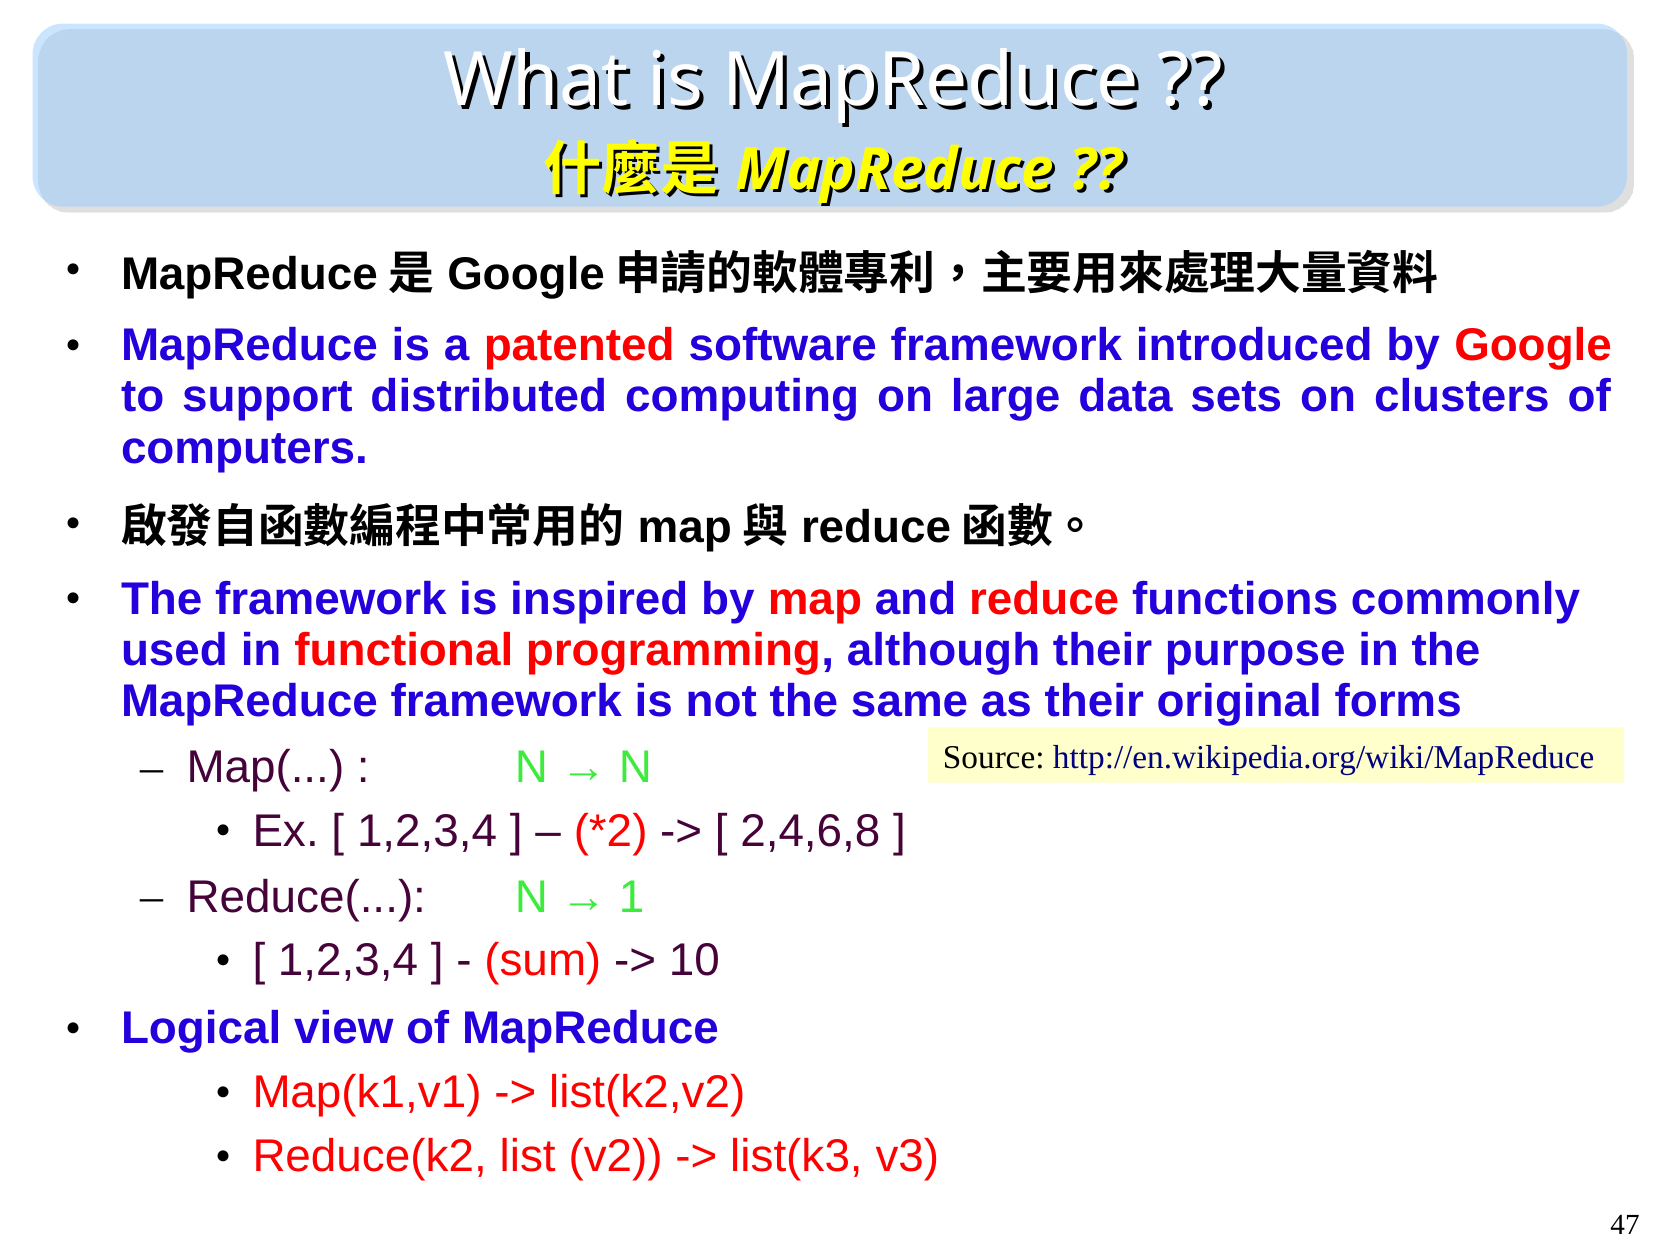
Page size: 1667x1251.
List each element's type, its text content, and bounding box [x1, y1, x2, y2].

text_box [1542, 23, 1628, 207]
text_box [32, 23, 124, 207]
title What is MapReduce ?? 什麼是MapReduce ?? [124, 20, 1542, 213]
list MapReduce是Google申請的軟體專利，主要用來處理大量資料 MapReduce is a patented software framework introduced by Google to support distributed computing on large data sets on clusters of computers. 啟發自函數編程中常用的map與reduce函數。 The framework is inspired by map and reduce functions commonly used in functional programming, although their purpose in the MapReduce framework is not the same as their original forms Map(...) : N → N Ex. [ 1,2,3,4 ] – (*2) -> [ 2,4,6,8 ] Reduce(...): N → 1 [ 1,2,3,4 ] - (sum) -> 10 Logical view of MapReduce Map(k1,v1) -> list(k2,v2) Reduce(k2, list (v2)) -> list(k3, v3) [64, 236, 1613, 1208]
text_box Source: http://en.wikipedia.org/wiki/MapReduce [928, 727, 1625, 783]
